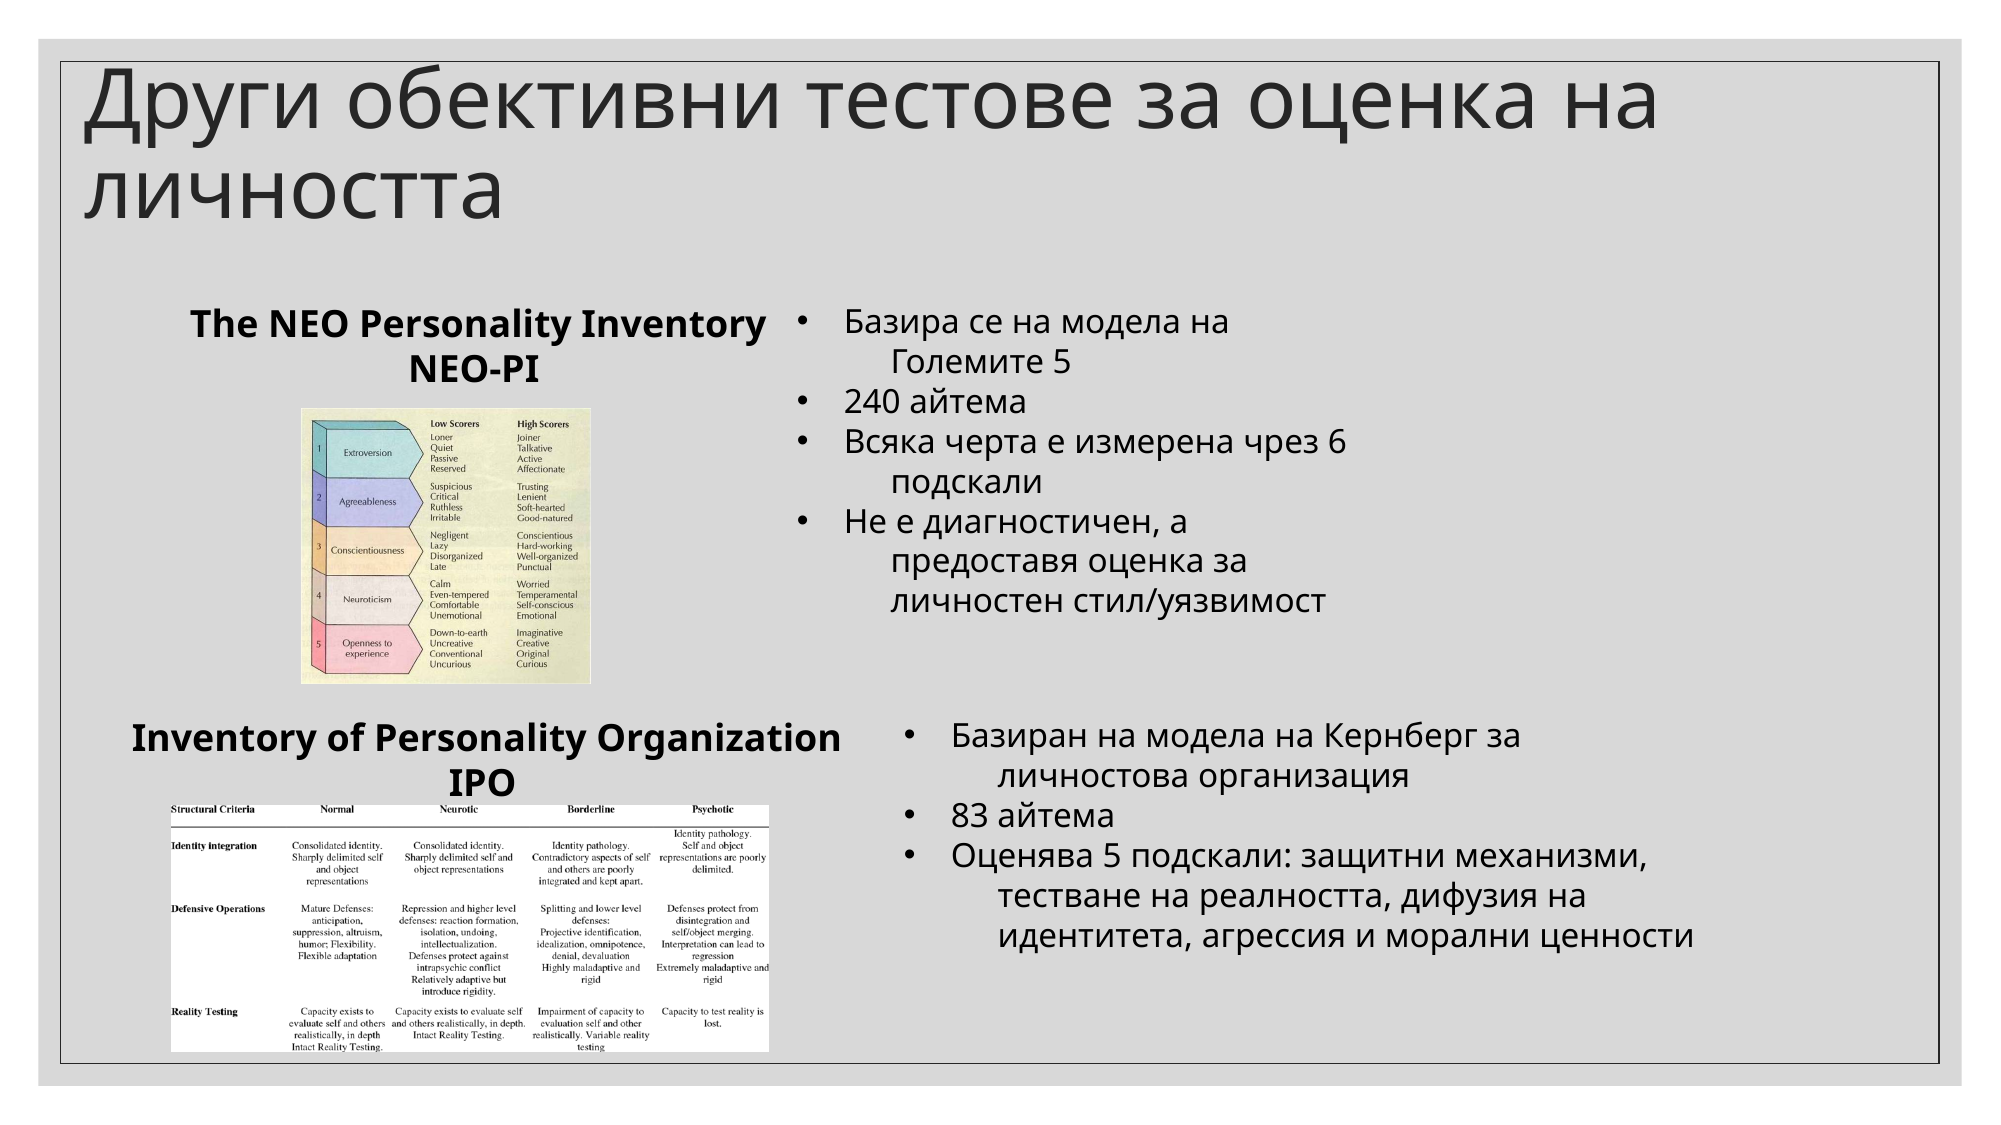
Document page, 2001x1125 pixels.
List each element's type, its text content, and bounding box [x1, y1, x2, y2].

text_box The NEO Personality Inventory NEO-PI [174, 292, 769, 399]
title Други обективни тестове за оценка на личността [69, 34, 1859, 260]
text_box Inventory of Personality Organization IPO [116, 706, 838, 813]
picture [301, 408, 591, 684]
text_box Базиран на модела на Кернберг за личностова организация 83 айтема Оценява 5 подскали: защитни механизми, тестване на реалността, дифузия на идентитета, агрессия и морални ценности [888, 706, 1716, 965]
text_box Базира се на модела на Големите 5 240 айтема Всяка черта е измерена чрез 6 подскали Не е диагностичен, а предоставя оценка за личностен стил/уязвимост [781, 292, 1374, 591]
picture [171, 805, 769, 1052]
